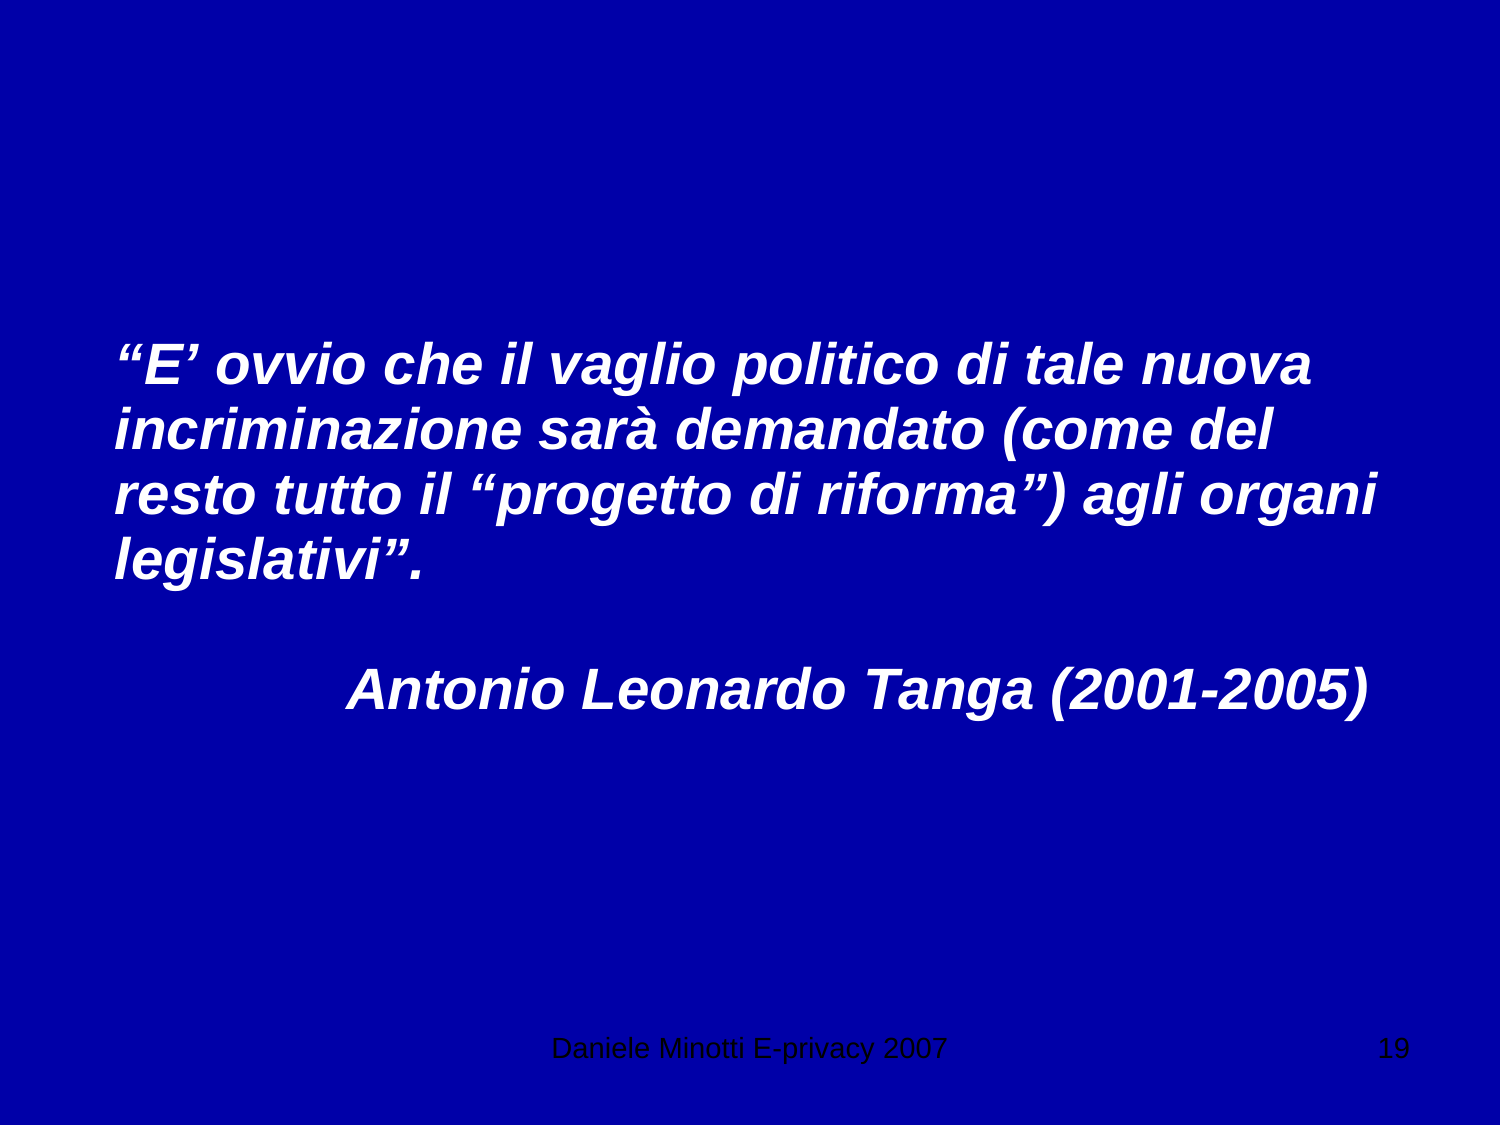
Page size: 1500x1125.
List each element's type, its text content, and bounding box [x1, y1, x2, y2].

title “E’ ovvio che il vaglio politico di tale nuova incriminazione sarà demandato (come del resto tutto il “progetto di riforma”) agli organi legislativi”. Antonio Leonardo Tanga (2001-2005) [100, 90, 1400, 965]
